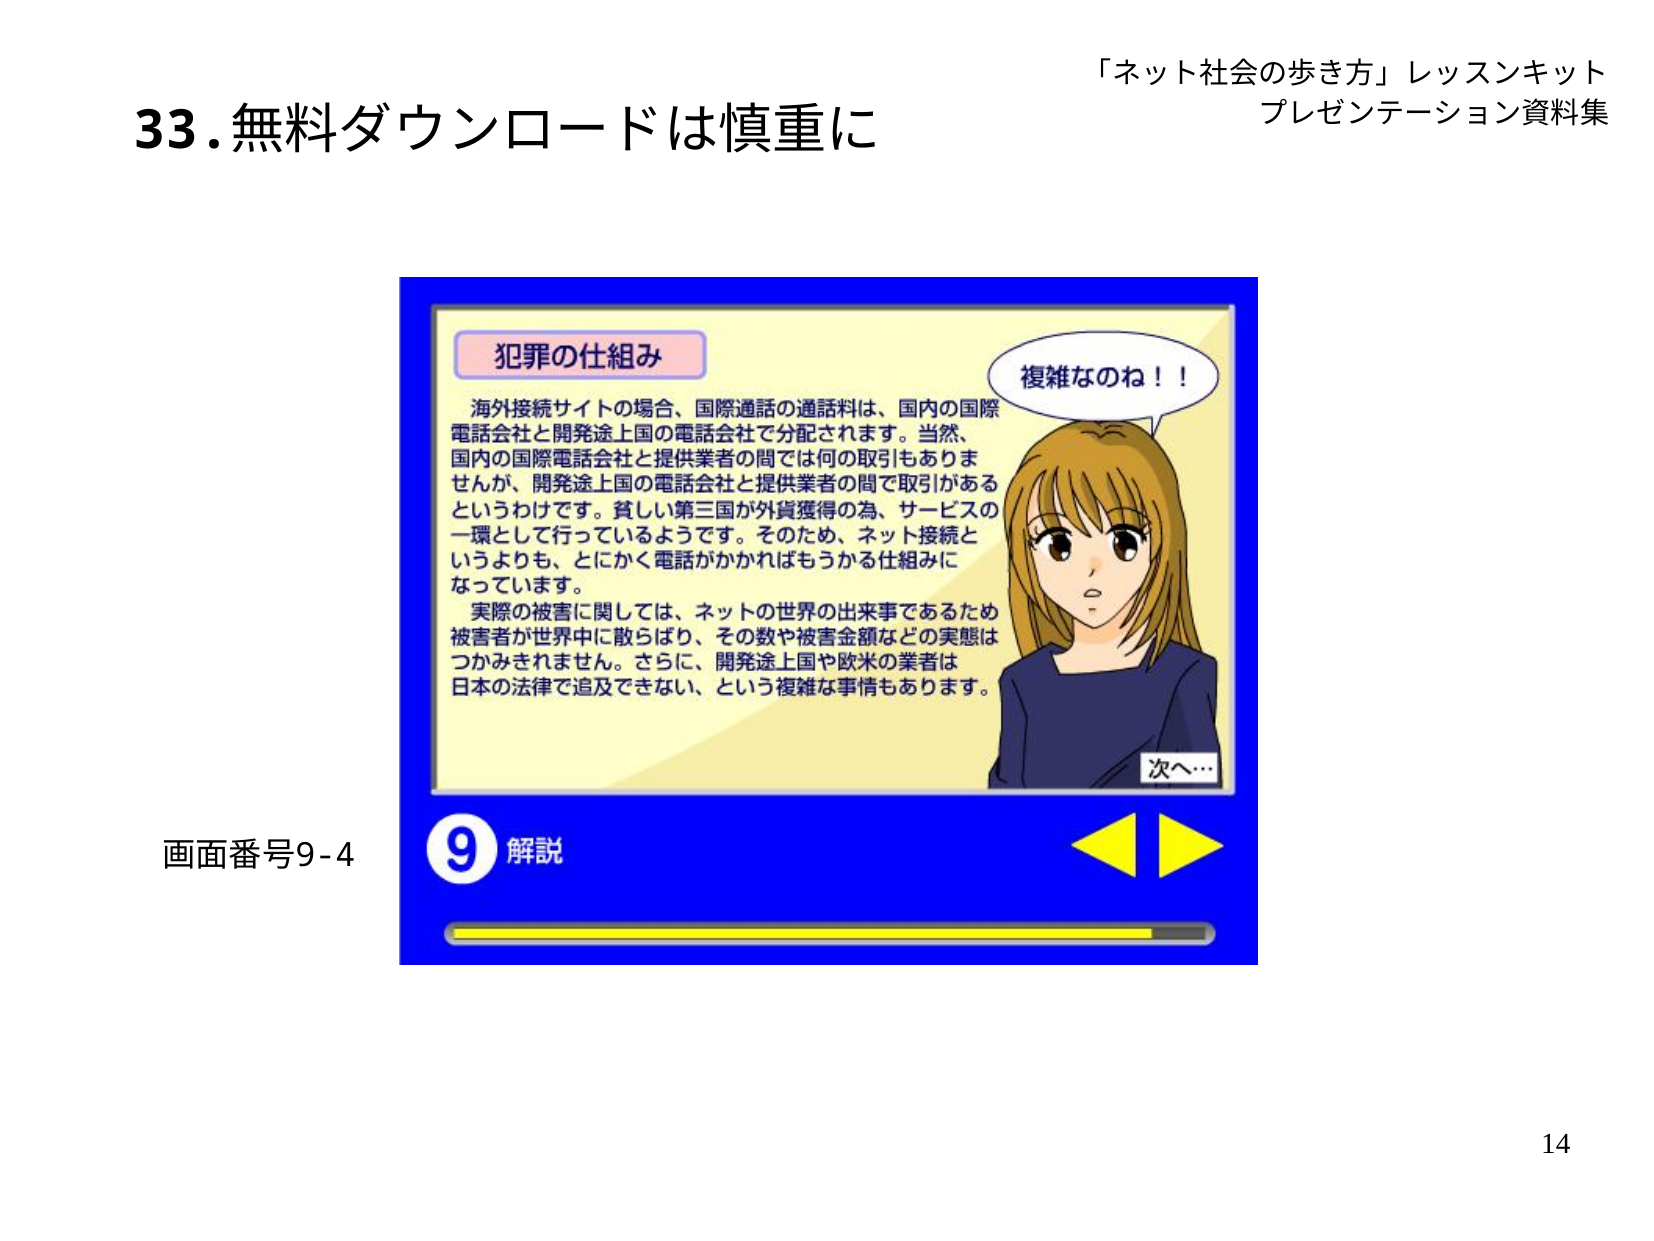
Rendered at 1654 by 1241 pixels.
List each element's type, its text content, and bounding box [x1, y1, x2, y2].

text_box 画面番号9-4 [147, 826, 384, 882]
text_box 「ネット社会の歩き方」レッスンキット プレゼンテーション資料集 [1062, 44, 1625, 139]
picture [399, 277, 1258, 965]
text_box 33.無料ダウンロードは慎重に [118, 88, 1241, 169]
